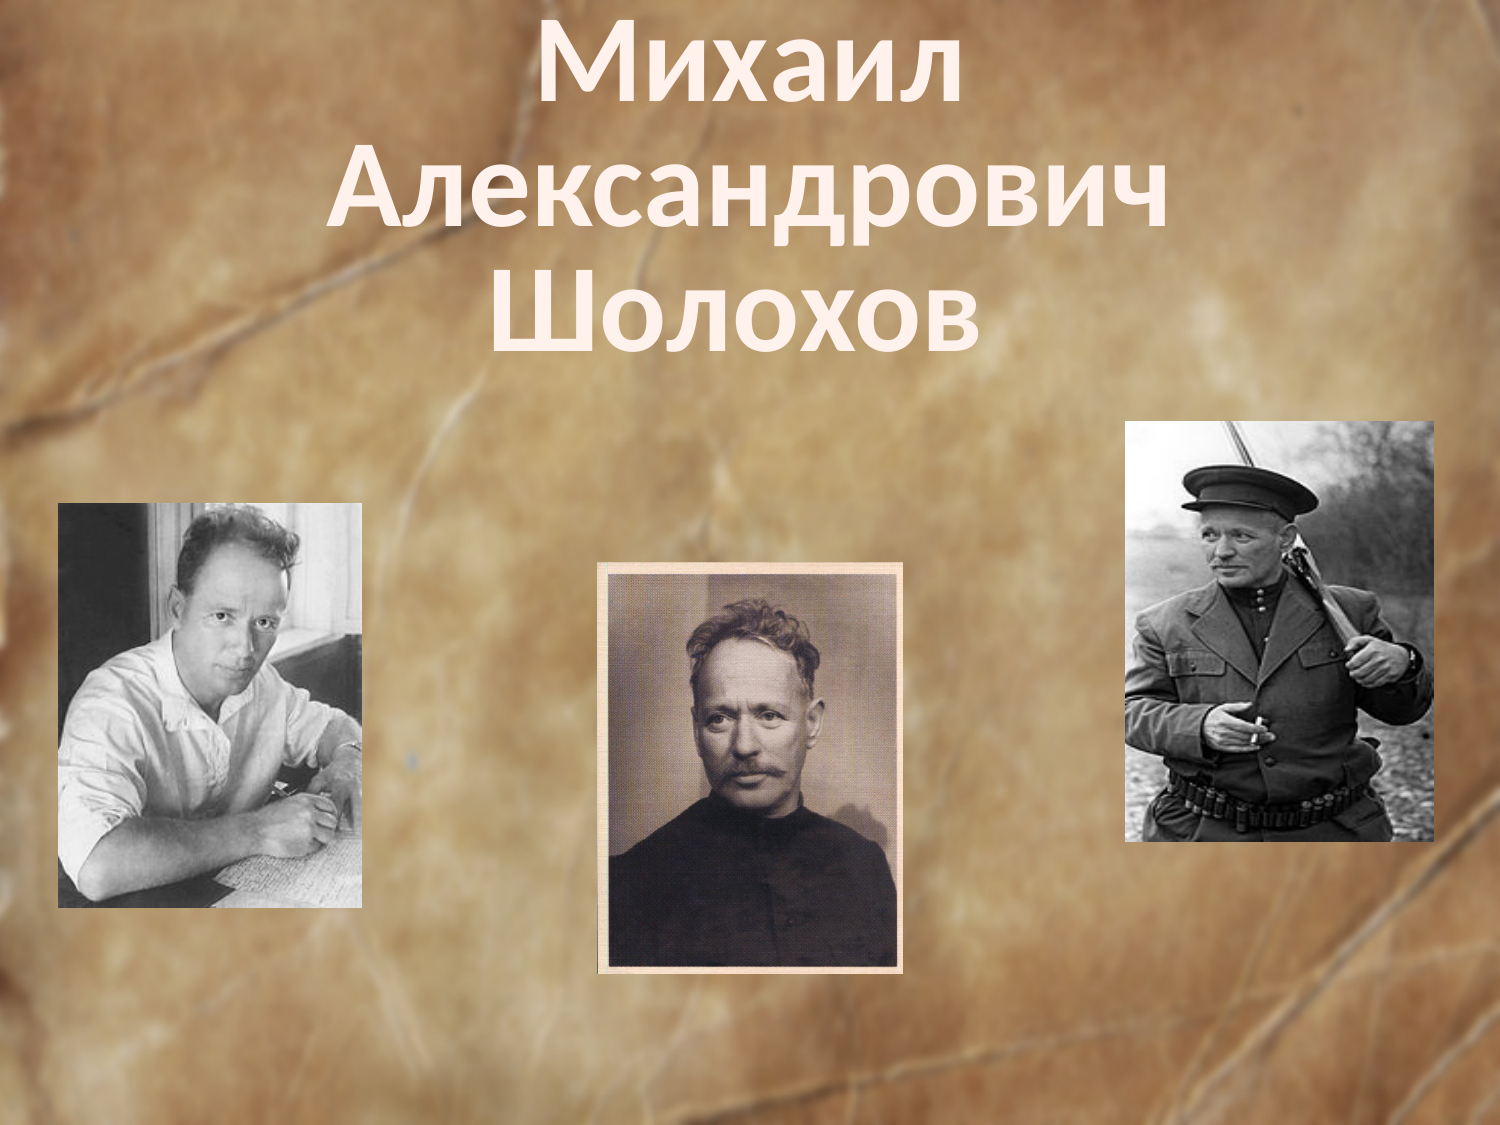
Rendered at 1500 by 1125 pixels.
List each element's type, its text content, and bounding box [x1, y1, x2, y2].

text_box Михаил Александрович Шолохов [163, 0, 1336, 470]
picture [0, 0, 1500, 1125]
